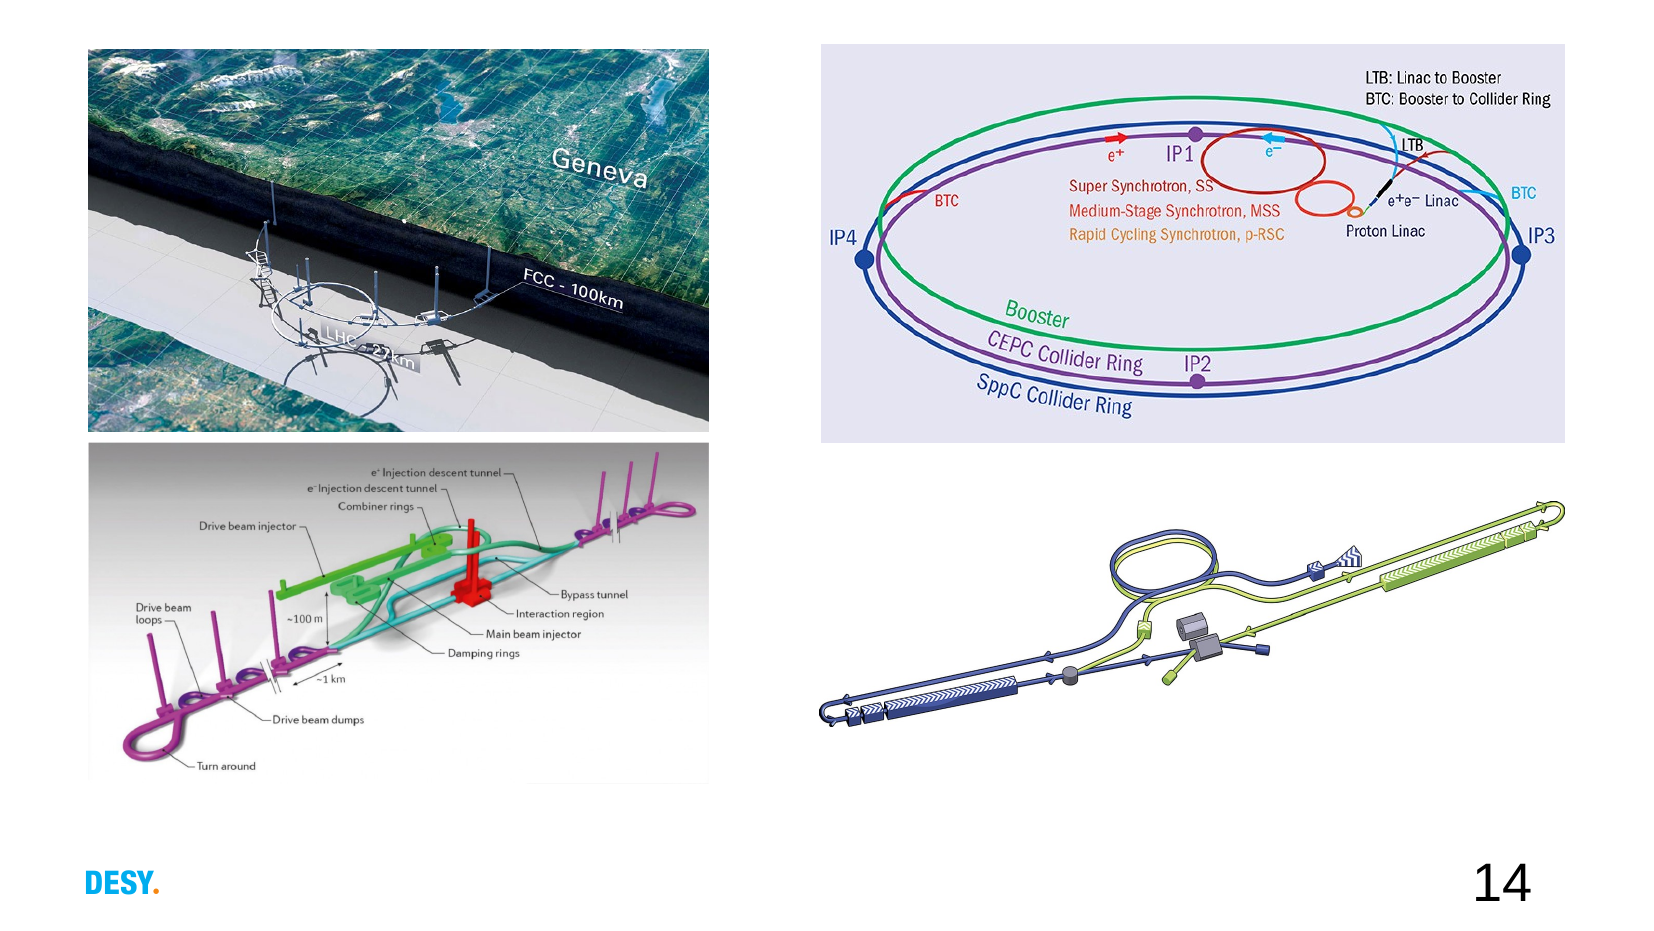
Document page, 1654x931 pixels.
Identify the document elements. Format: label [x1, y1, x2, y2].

picture [88, 49, 709, 432]
picture [819, 501, 1565, 728]
picture [618, 65, 627, 71]
picture [88, 88, 98, 96]
picture [821, 44, 1565, 443]
picture [88, 442, 709, 784]
